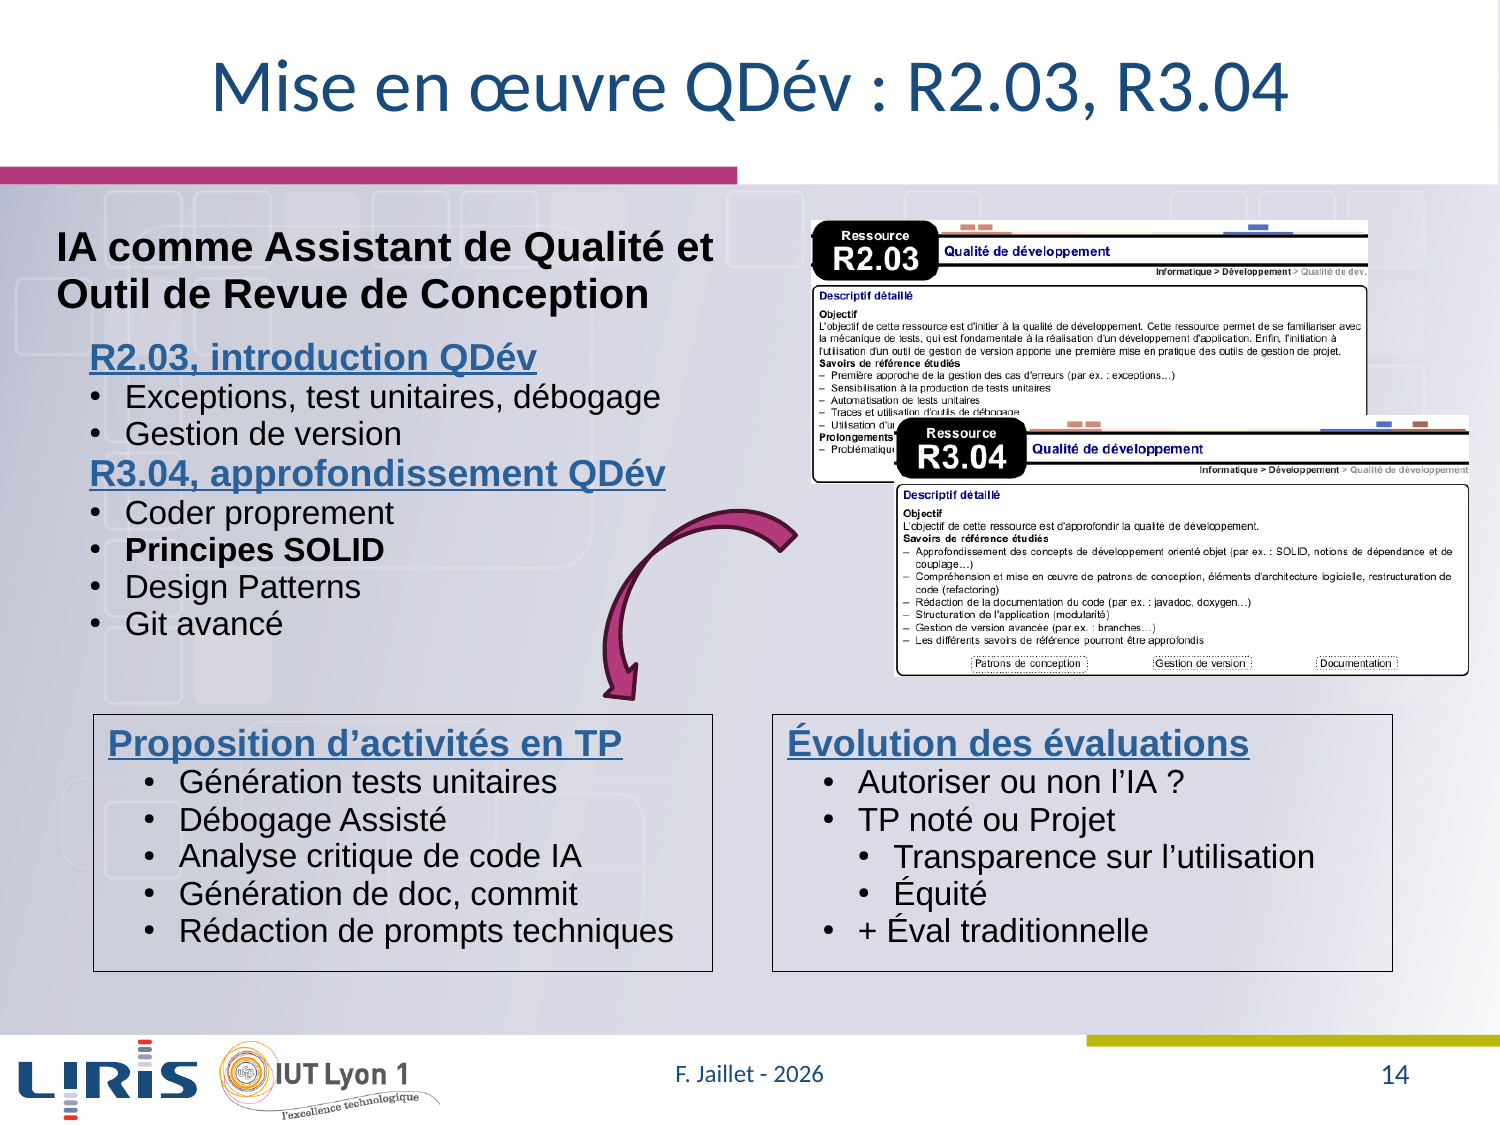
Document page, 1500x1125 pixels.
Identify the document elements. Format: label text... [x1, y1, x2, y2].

footer F. Jaillet - 2026 [430, 1042, 1070, 1103]
text_box IA comme Assistant de Qualité et Outil de Revue de Conception [41, 216, 789, 325]
text_box [604, 510, 796, 699]
picture [0, 0, 1500, 1125]
title Mise en œuvre QDév : R2.03, R3.04 [75, 45, 1425, 138]
text_box R2.03, introduction QDév Exceptions, test unitaires, débogage Gestion de version R3.04, approfondissement QDév Coder proprement Principes SOLID Design Patterns Git avancé [74, 329, 894, 651]
text_box Évolution des évaluations Autoriser ou non l’IA ? TP noté ou Projet Transparence sur l’utilisation Équité + Éval traditionnelle [772, 714, 1393, 972]
slide_number <numéro> [1230, 1042, 1425, 1103]
text_box Proposition d’activités en TP Génération tests unitaires Débogage Assisté Analyse critique de code IA Génération de doc, commit Rédaction de prompts techniques [93, 714, 713, 972]
